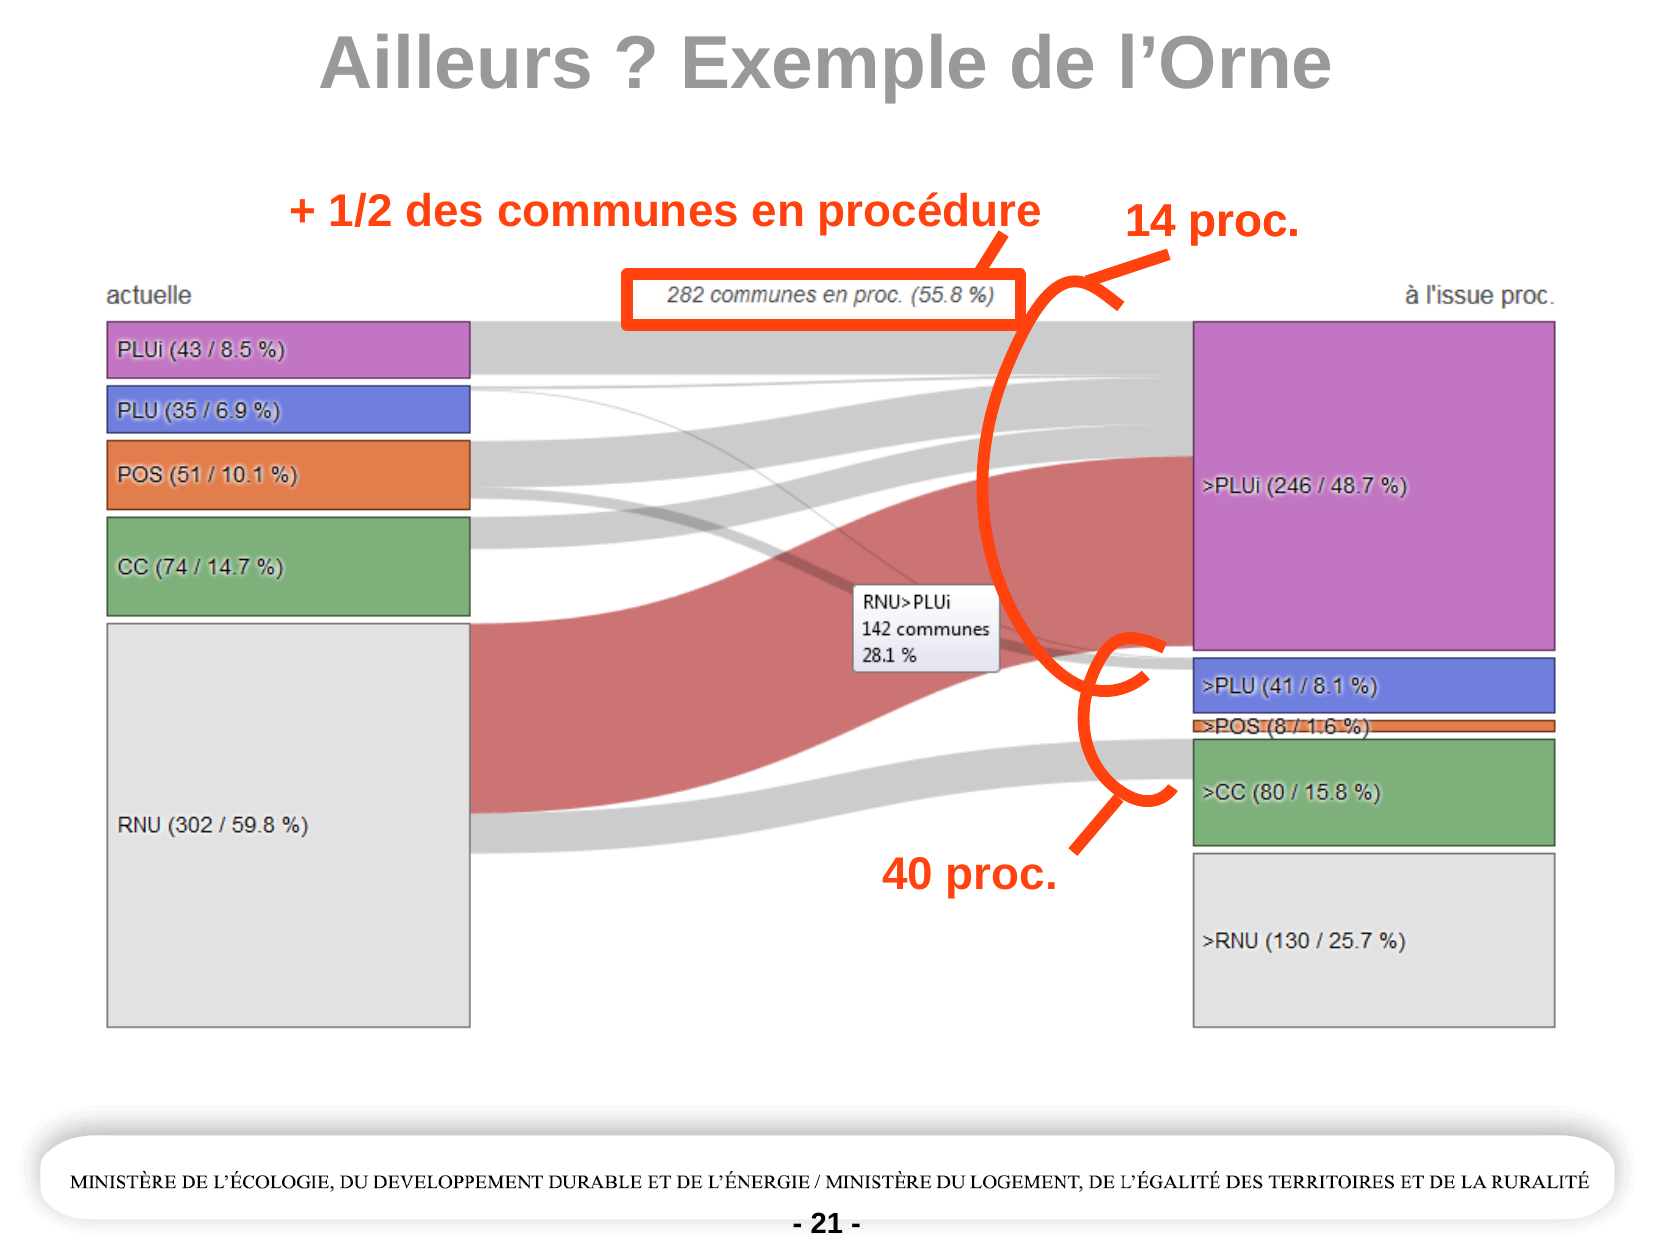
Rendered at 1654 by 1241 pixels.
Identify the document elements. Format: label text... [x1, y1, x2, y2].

text_box 40 proc. [867, 840, 1073, 908]
picture [0, 1087, 1654, 1241]
title Ailleurs ? Exemple de l’Orne [82, 0, 1571, 126]
text_box 14 proc. [1110, 187, 1316, 255]
picture [88, 265, 1573, 1047]
picture [633, 280, 1015, 319]
picture [990, 265, 1114, 313]
text_box + 1/2 des communes en procédure [274, 177, 1058, 245]
